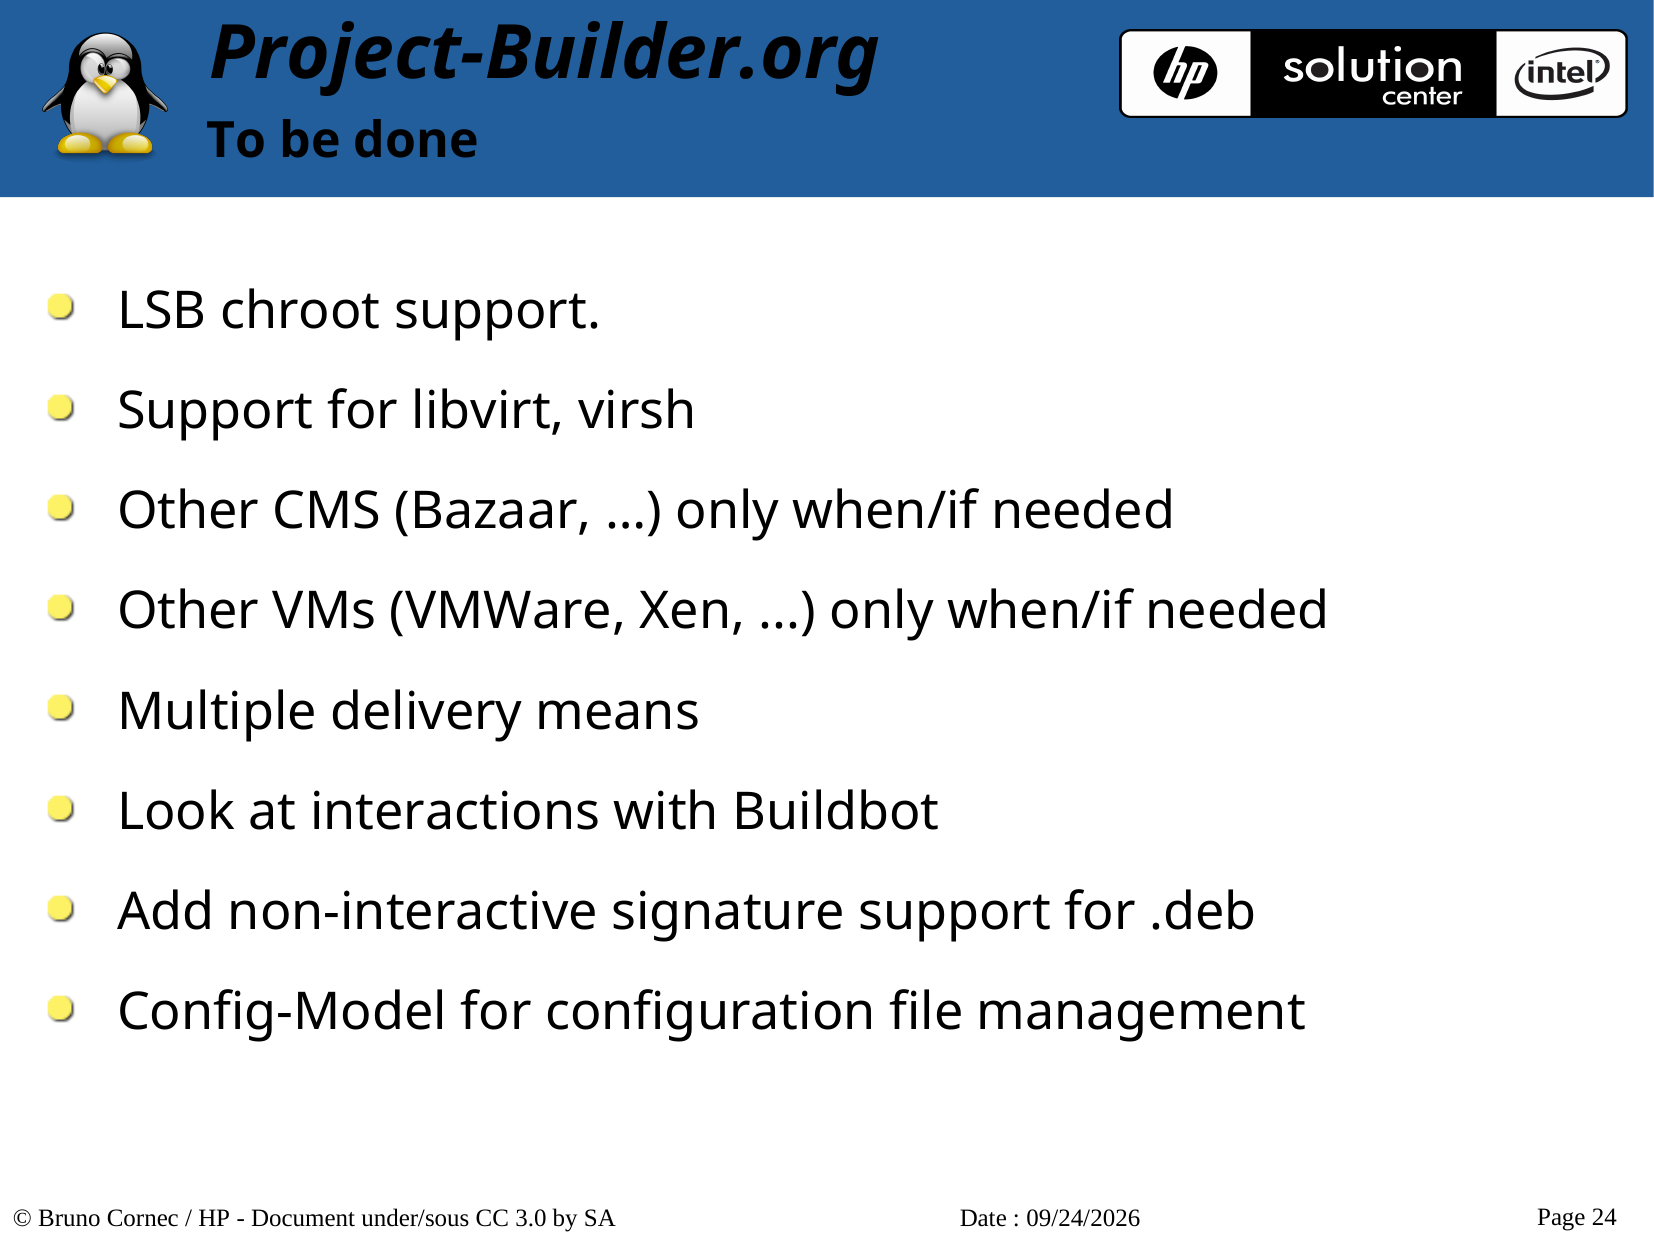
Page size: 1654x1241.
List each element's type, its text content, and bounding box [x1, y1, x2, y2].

picture [42, 29, 168, 167]
picture [1119, 29, 1628, 118]
title To be done [206, 59, 1121, 221]
list LSB chroot support. Support for libvirt, virsh Other CMS (Bazaar, …) only when/if needed Other VMs (VMWare, Xen, ...) only when/if needed Multiple delivery means Look at interactions with Buildbot Add non-interactive signature support for .deb Config-Model for configuration file management [34, 272, 1642, 1101]
